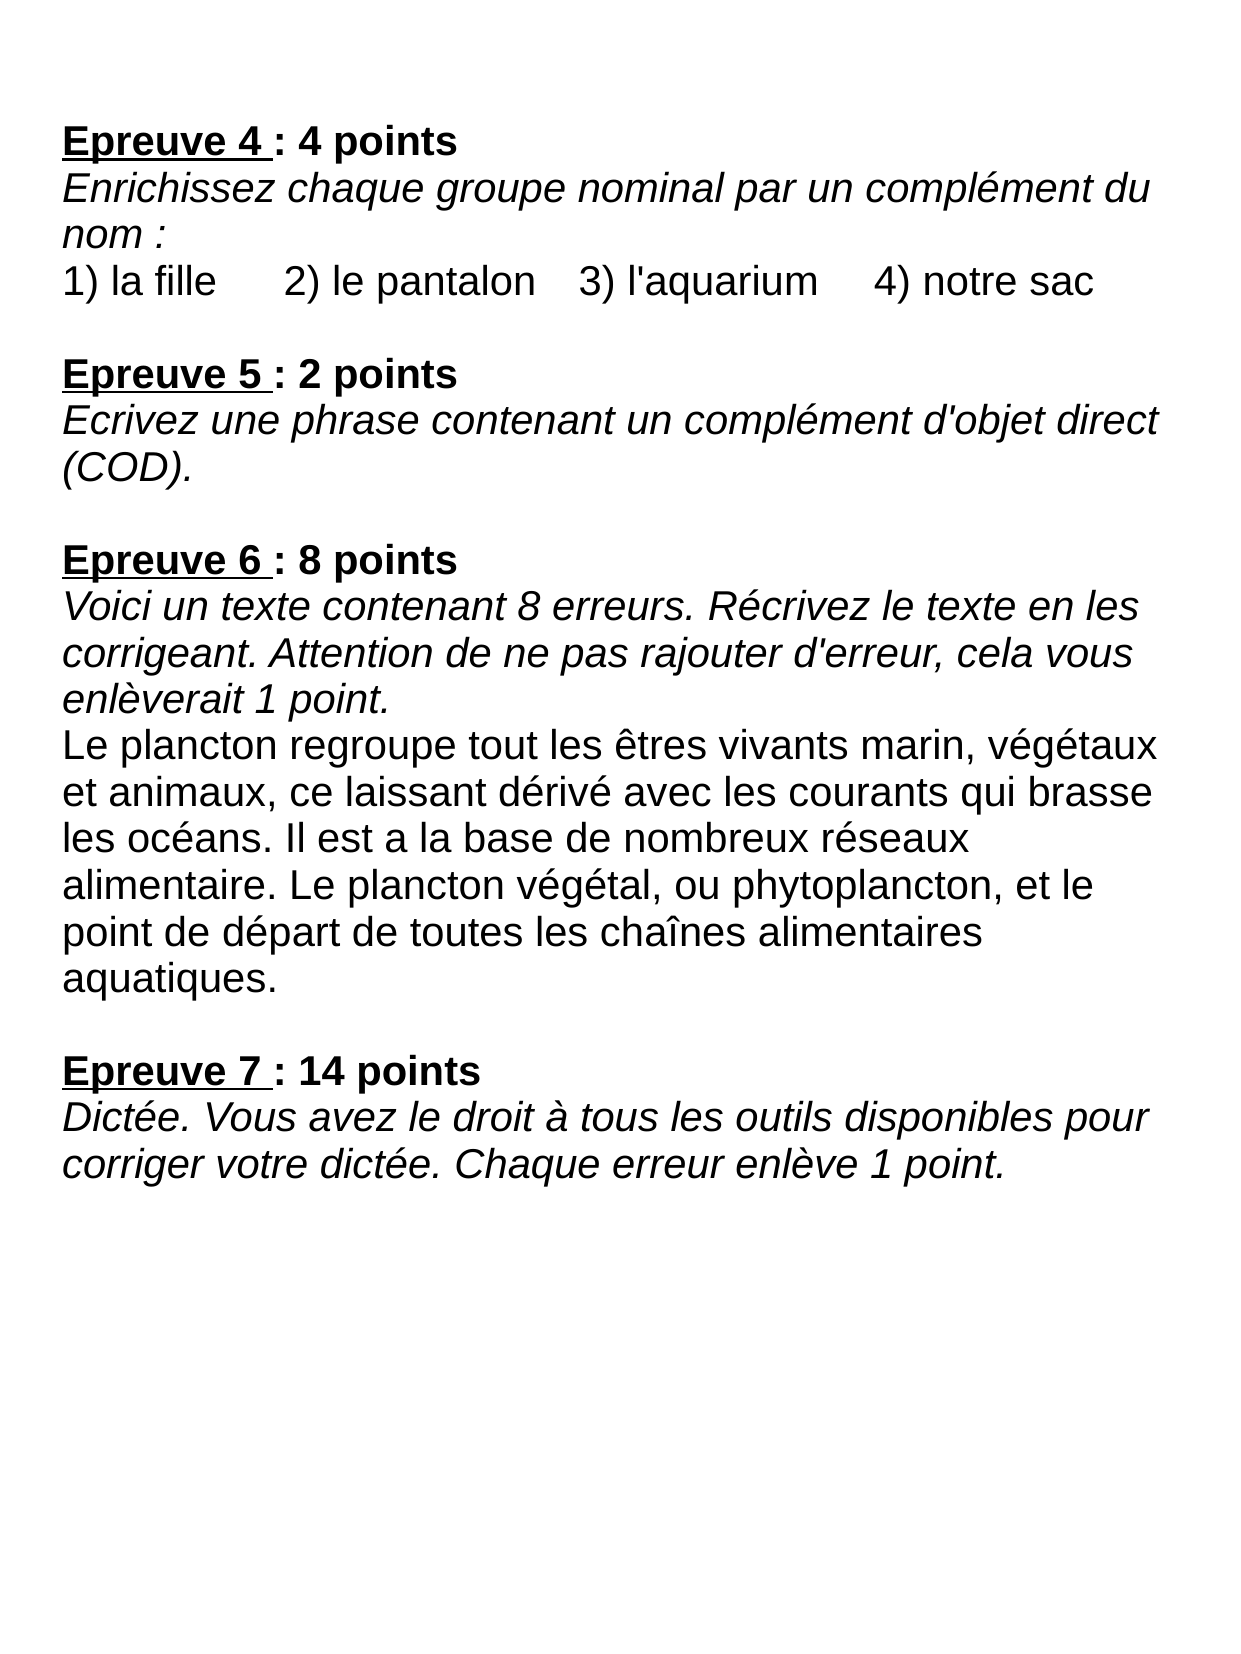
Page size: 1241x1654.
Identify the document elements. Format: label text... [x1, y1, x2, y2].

list Epreuve 4 : 4 points Enrichissez chaque groupe nominal par un complément du nom : 1) la fille 2) le pantalon 3) l'aquarium 4) notre sac Epreuve 5 : 2 points Ecrivez une phrase contenant un complément d'objet direct (COD). Epreuve 6 : 8 points Voici un texte contenant 8 erreurs. Récrivez le texte en les corrigeant. Attention de ne pas rajouter d'erreur, cela vous enlèverait 1 point. Le plancton regroupe tout les êtres vivants marin, végétaux et animaux, ce laissant dérivé avec les courants qui brasse les océans. Il est a la base de nombreux réseaux alimentaire. Le plancton végétal, ou phytoplancton, et le point de départ de toutes les chaînes alimentaires aquatiques. Epreuve 7 : 14 points Dictée. Vous avez le droit à tous les outils disponibles pour corriger votre dictée. Chaque erreur enlève 1 point. [62, 118, 1179, 1479]
